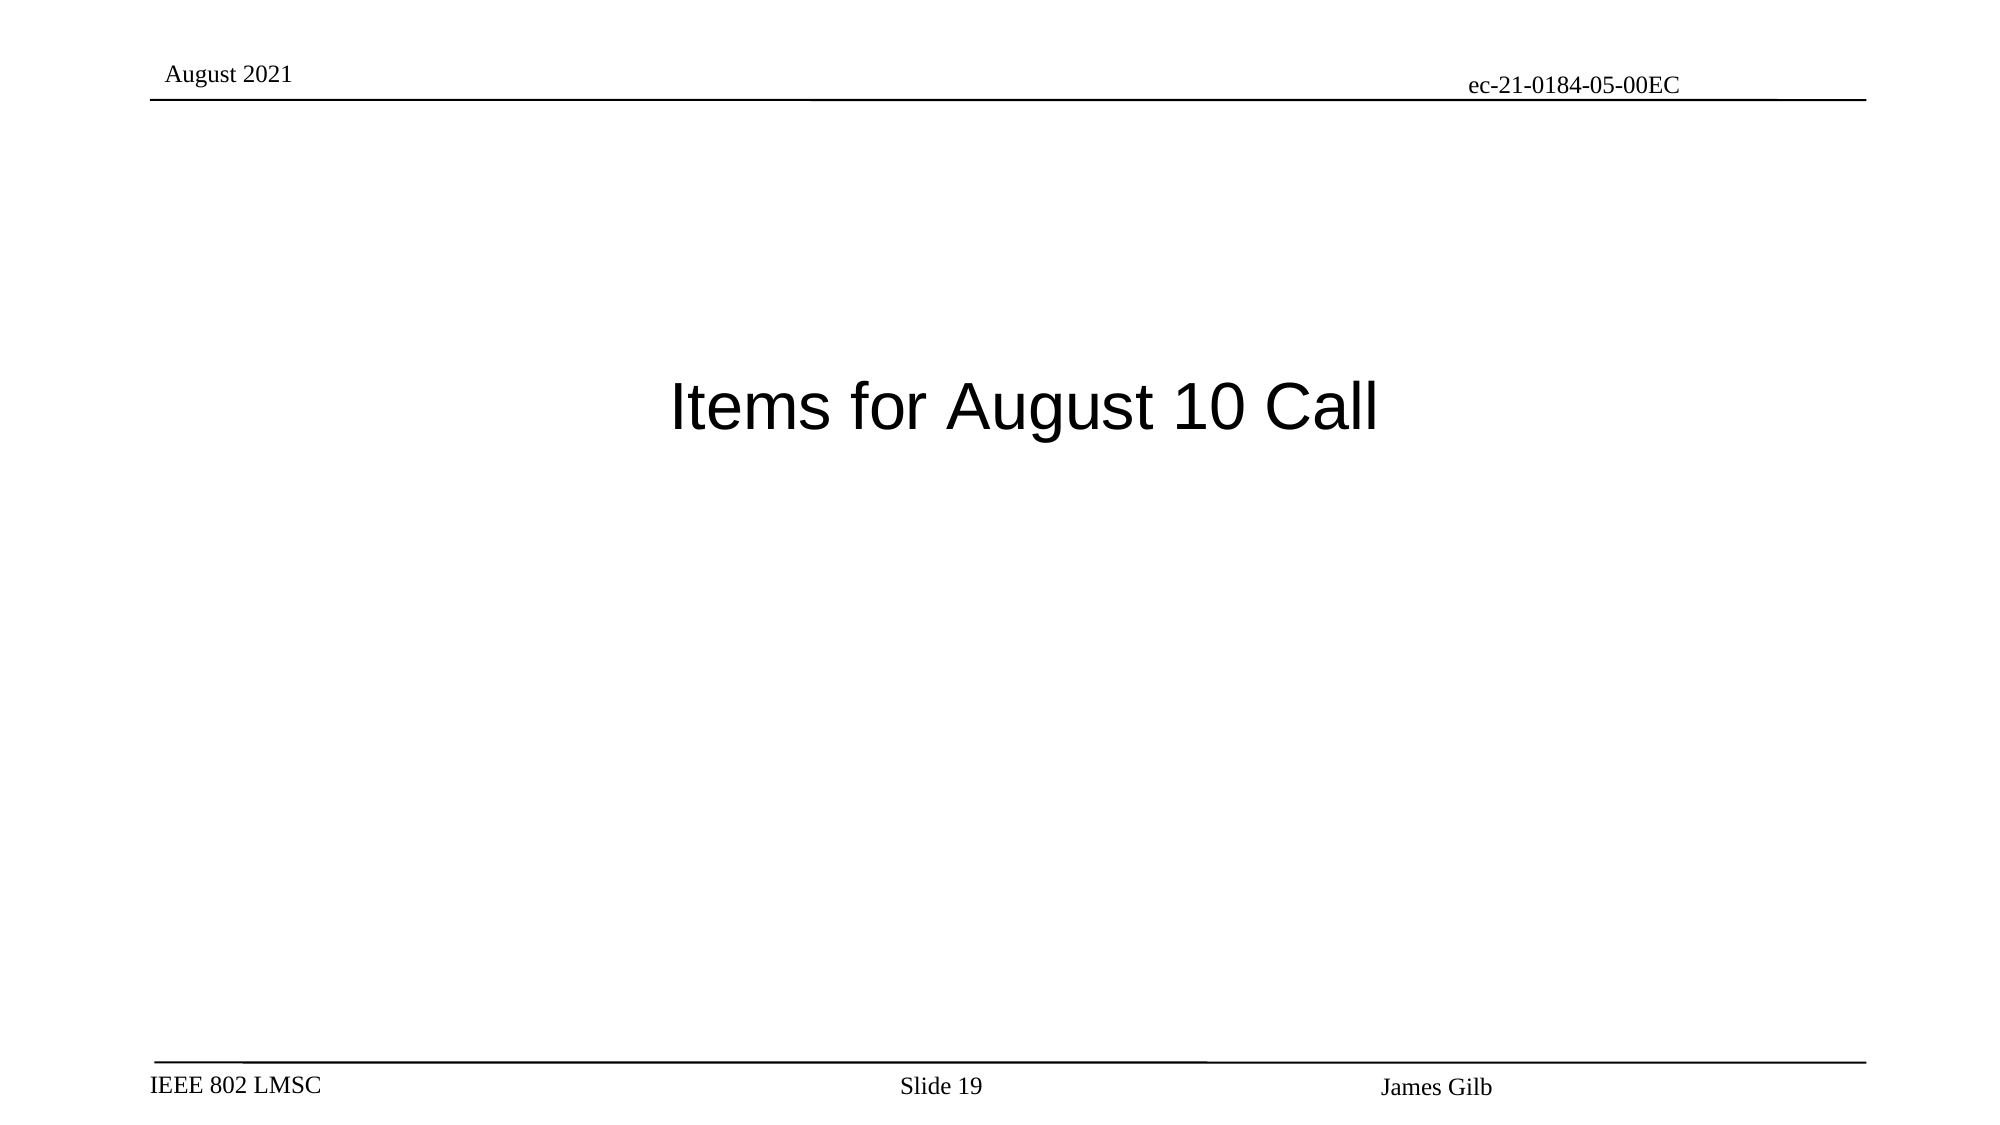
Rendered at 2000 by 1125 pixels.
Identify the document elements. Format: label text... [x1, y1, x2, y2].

subtitle Items for August 10 Call [150, 112, 1900, 693]
text_box Slide [799, 1069, 1083, 1108]
